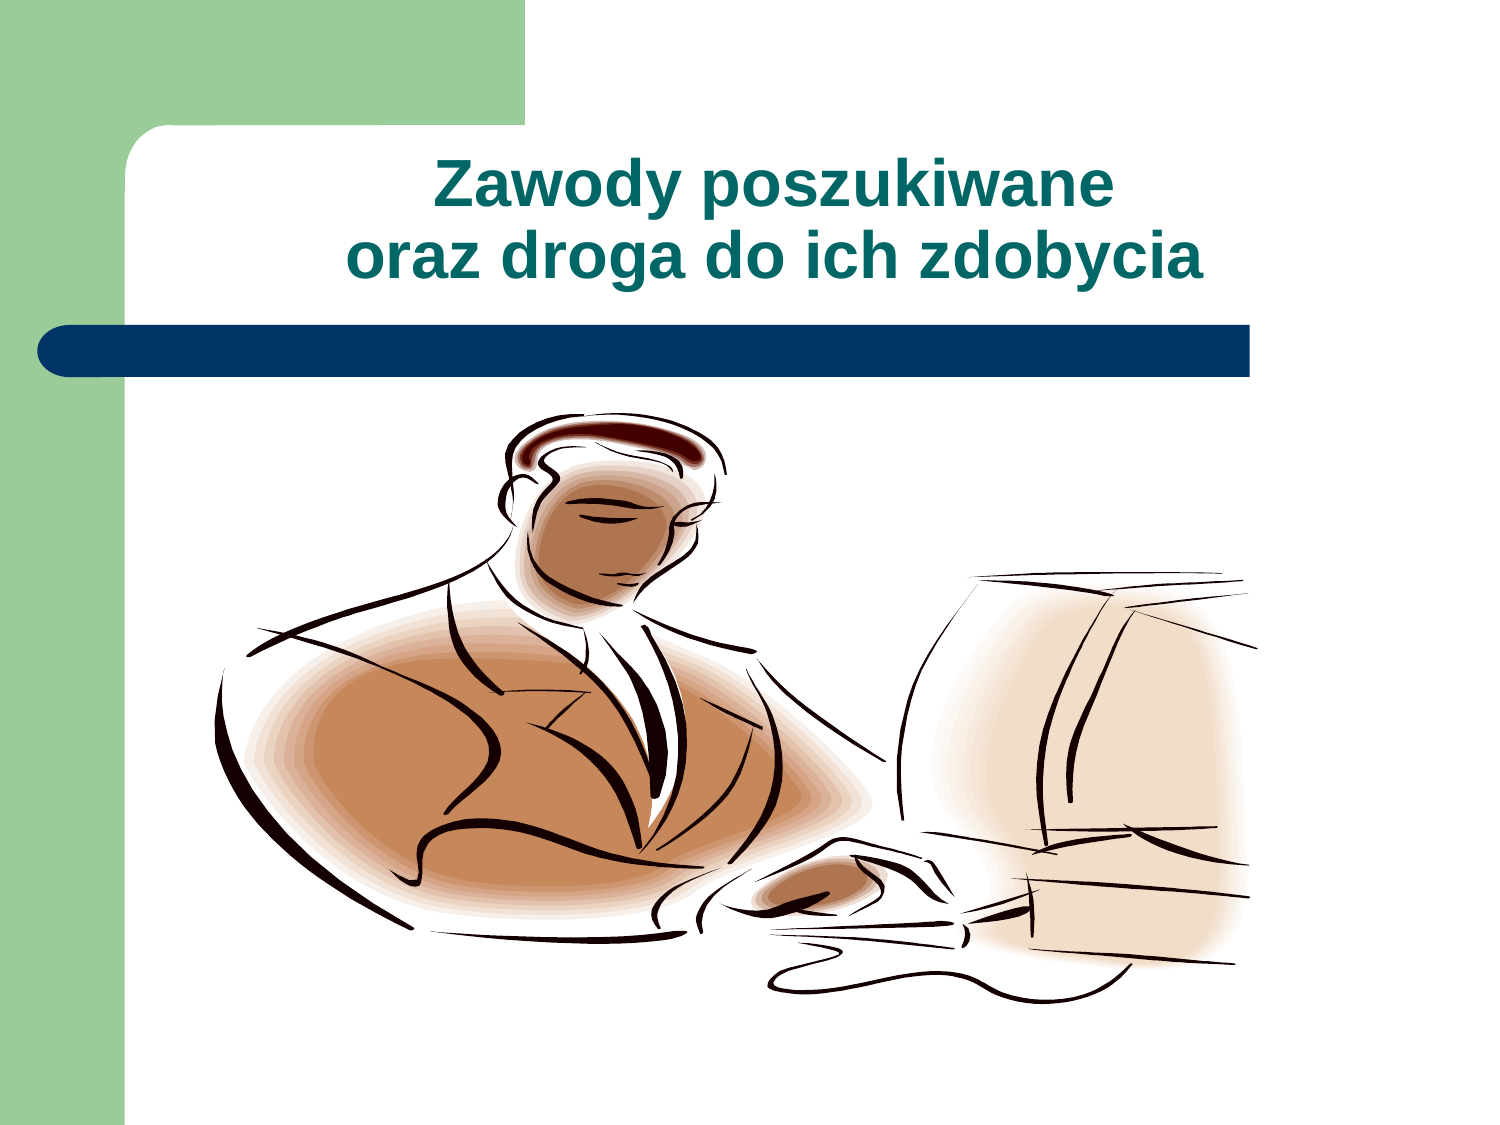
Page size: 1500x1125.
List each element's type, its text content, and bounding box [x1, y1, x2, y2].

picture [183, 408, 1259, 1012]
chart [137, 387, 1400, 999]
text_box Zawody poszukiwane oraz droga do ich zdobycia [136, 136, 1414, 301]
